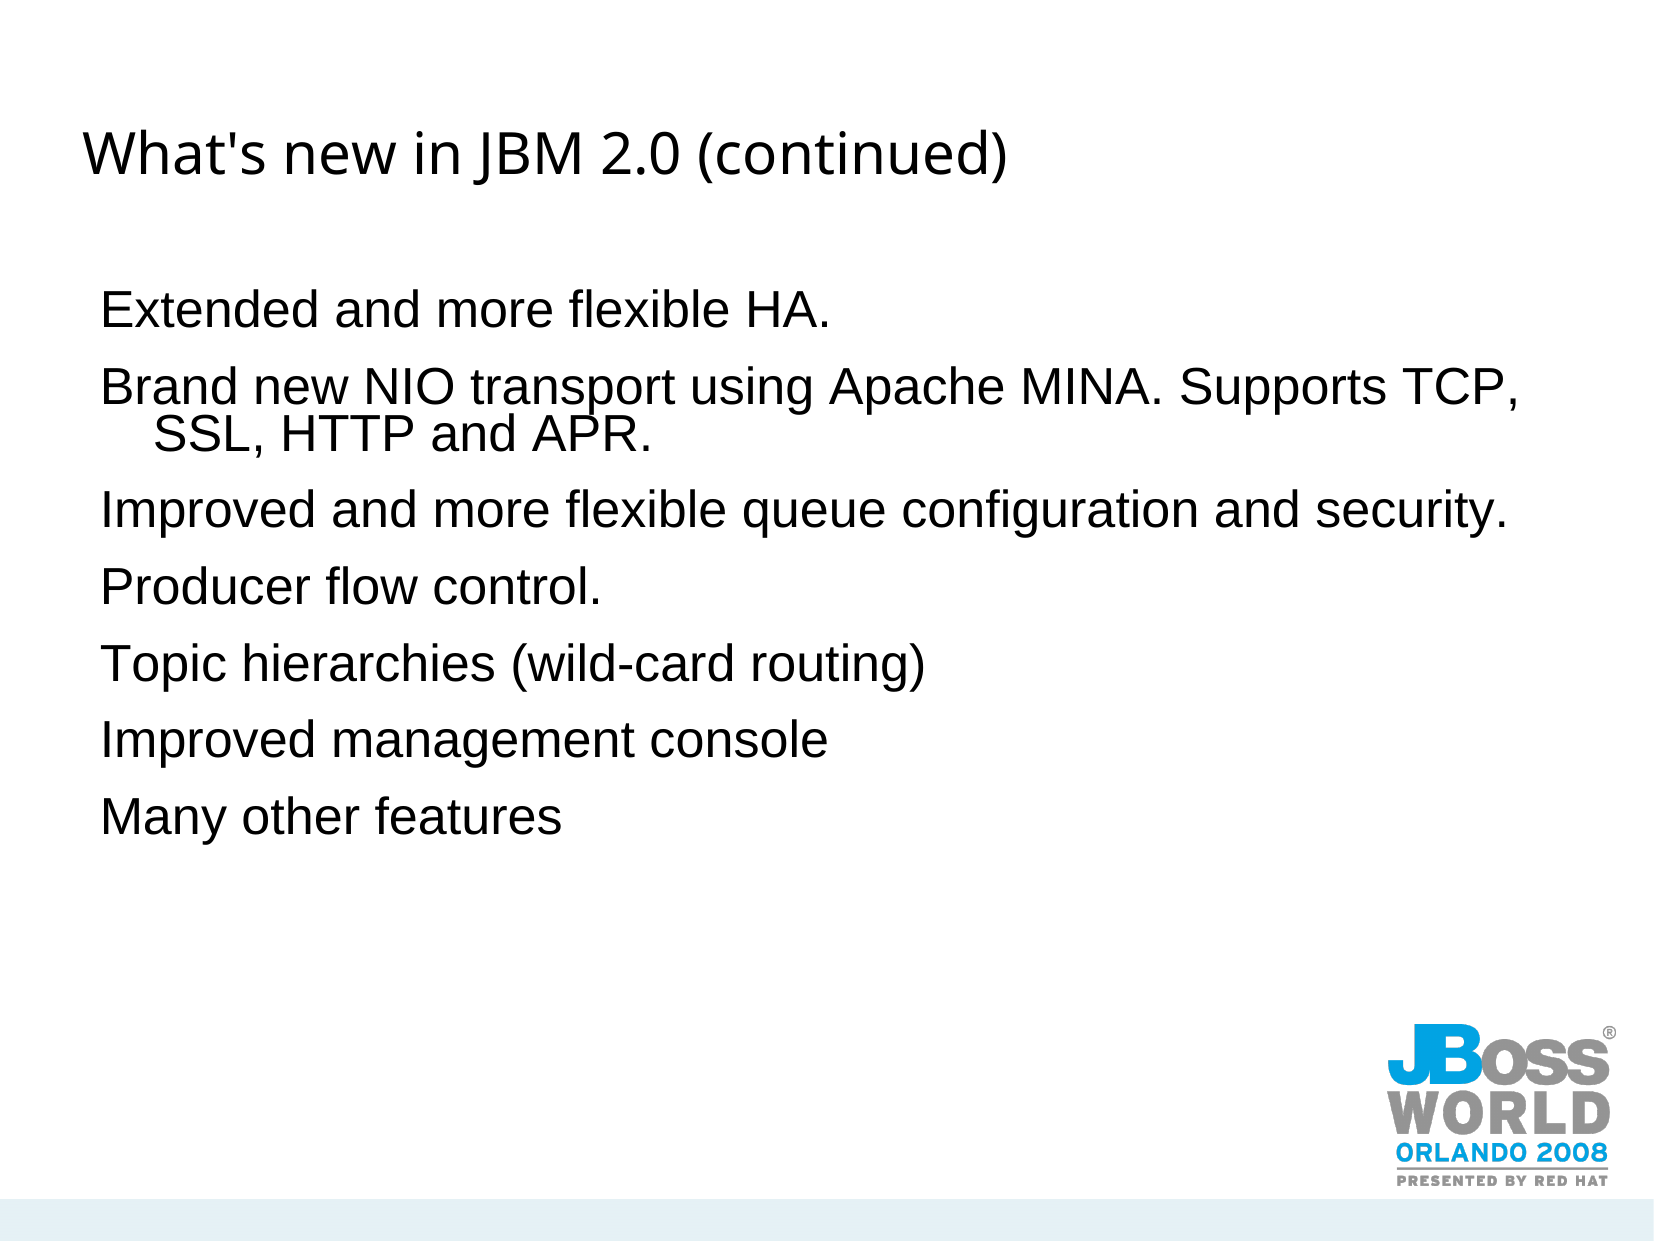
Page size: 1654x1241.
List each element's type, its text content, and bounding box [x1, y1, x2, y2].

picture [0, 1199, 1654, 1241]
title What's new in JBM 2.0 (continued) [82, 56, 1571, 249]
picture [1387, 1024, 1616, 1186]
list Extended and more flexible HA. Brand new NIO transport using Apache MINA. Supports TCP, SSL, HTTP and APR. Improved and more flexible queue configuration and security. Producer flow control. Topic hierarchies (wild-card routing) Improved management console Many other features [82, 290, 1571, 1094]
